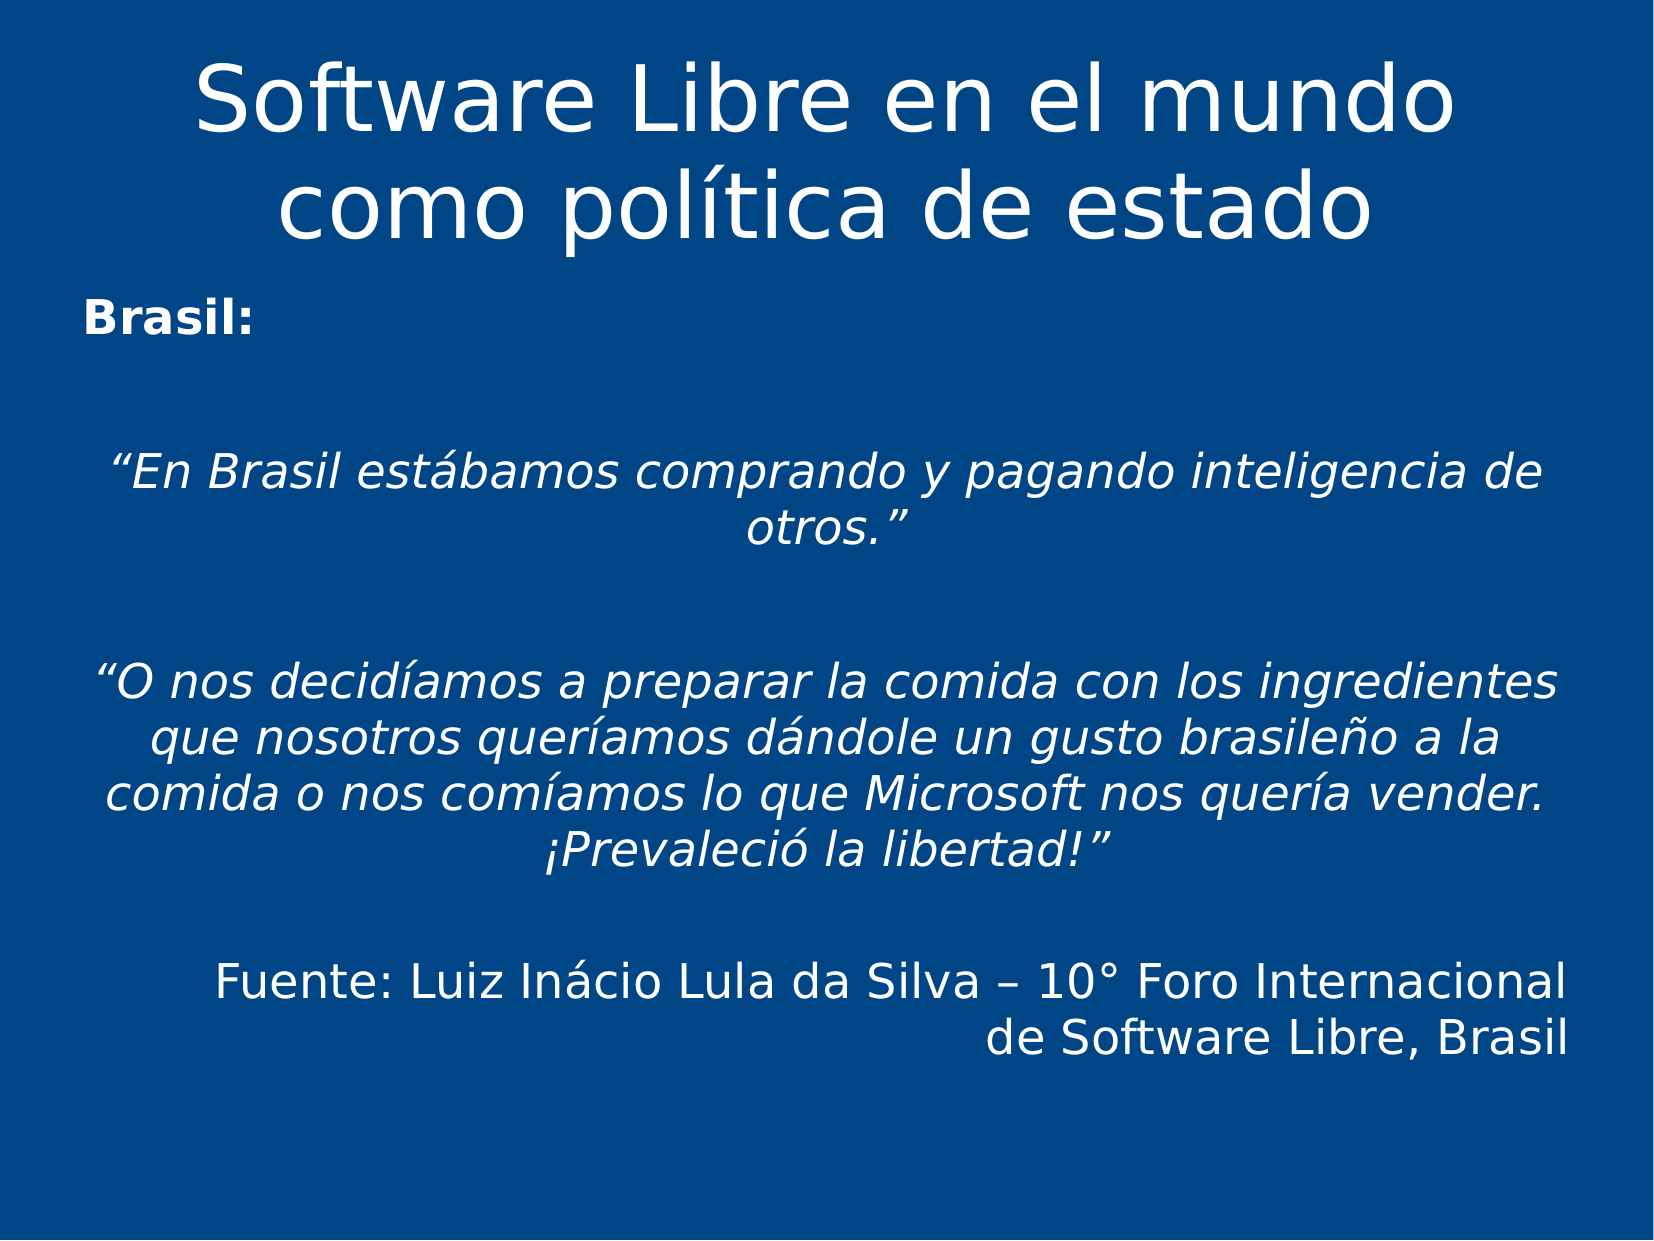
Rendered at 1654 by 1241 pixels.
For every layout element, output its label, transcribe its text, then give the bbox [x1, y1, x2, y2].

list Brasil: “En Brasil estábamos comprando y pagando inteligencia de otros.” “O nos decidíamos a preparar la comida con los ingredientes que nosotros queríamos dándole un gusto brasileño a la comida o nos comíamos lo que Microsoft nos quería vender. ¡Prevaleció la libertad!” Fuente: Luiz Inácio Lula da Silva – 10° Foro Internacional de Software Libre, Brasil [82, 290, 1571, 1109]
title Software Libre en el mundo como política de estado [82, 45, 1571, 261]
